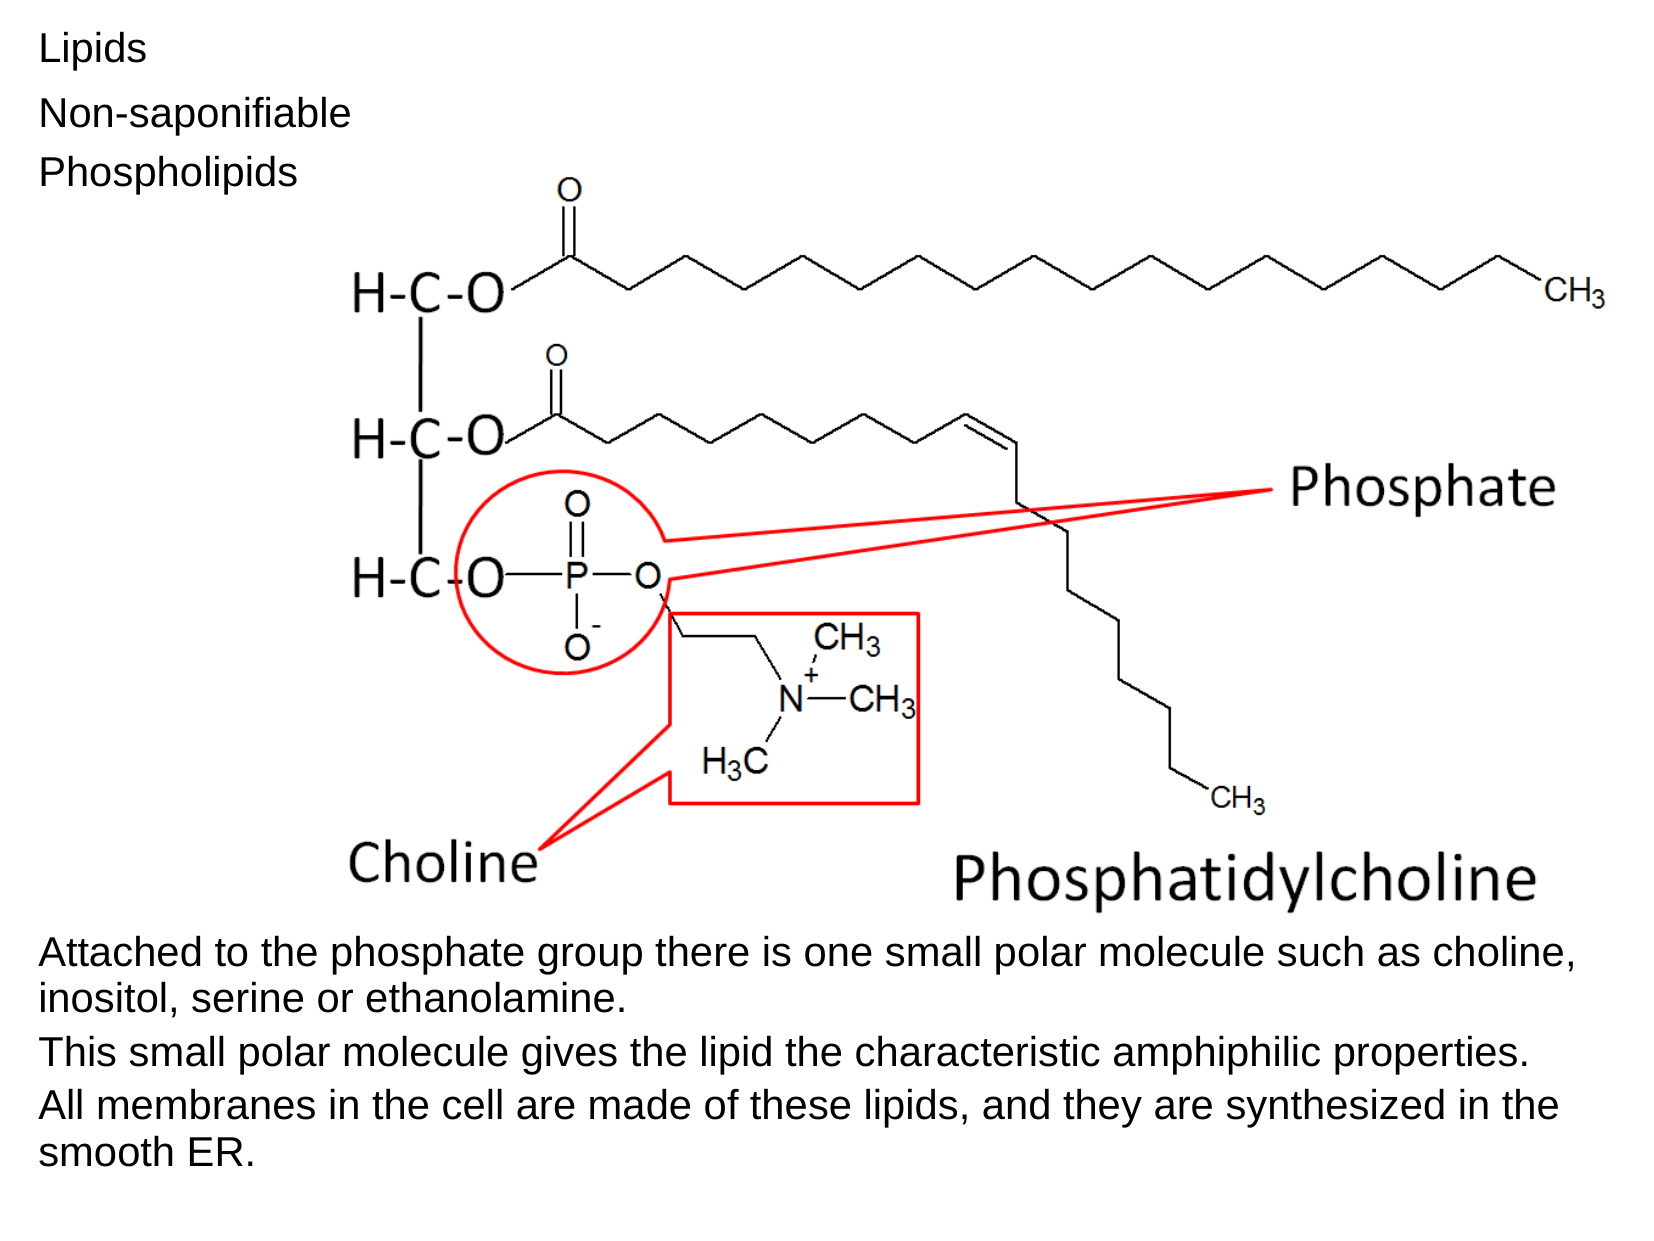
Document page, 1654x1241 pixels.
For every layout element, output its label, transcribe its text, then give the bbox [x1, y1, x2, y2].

text_box All membranes in the cell are made of these lipids, and they are synthesized in the smooth ER. [23, 1087, 1630, 1183]
text_box Attached to the phosphate group there is one small polar molecule such as choline, inositol, serine or ethanolamine. [23, 921, 1630, 1021]
text_box Lipids [23, 17, 355, 80]
picture [348, 176, 1607, 915]
text_box Phospholipids [23, 141, 355, 204]
text_box Non-saponifiable [23, 82, 414, 144]
text_box This small polar molecule gives the lipid the characteristic amphiphilic properties. [23, 1021, 1630, 1087]
